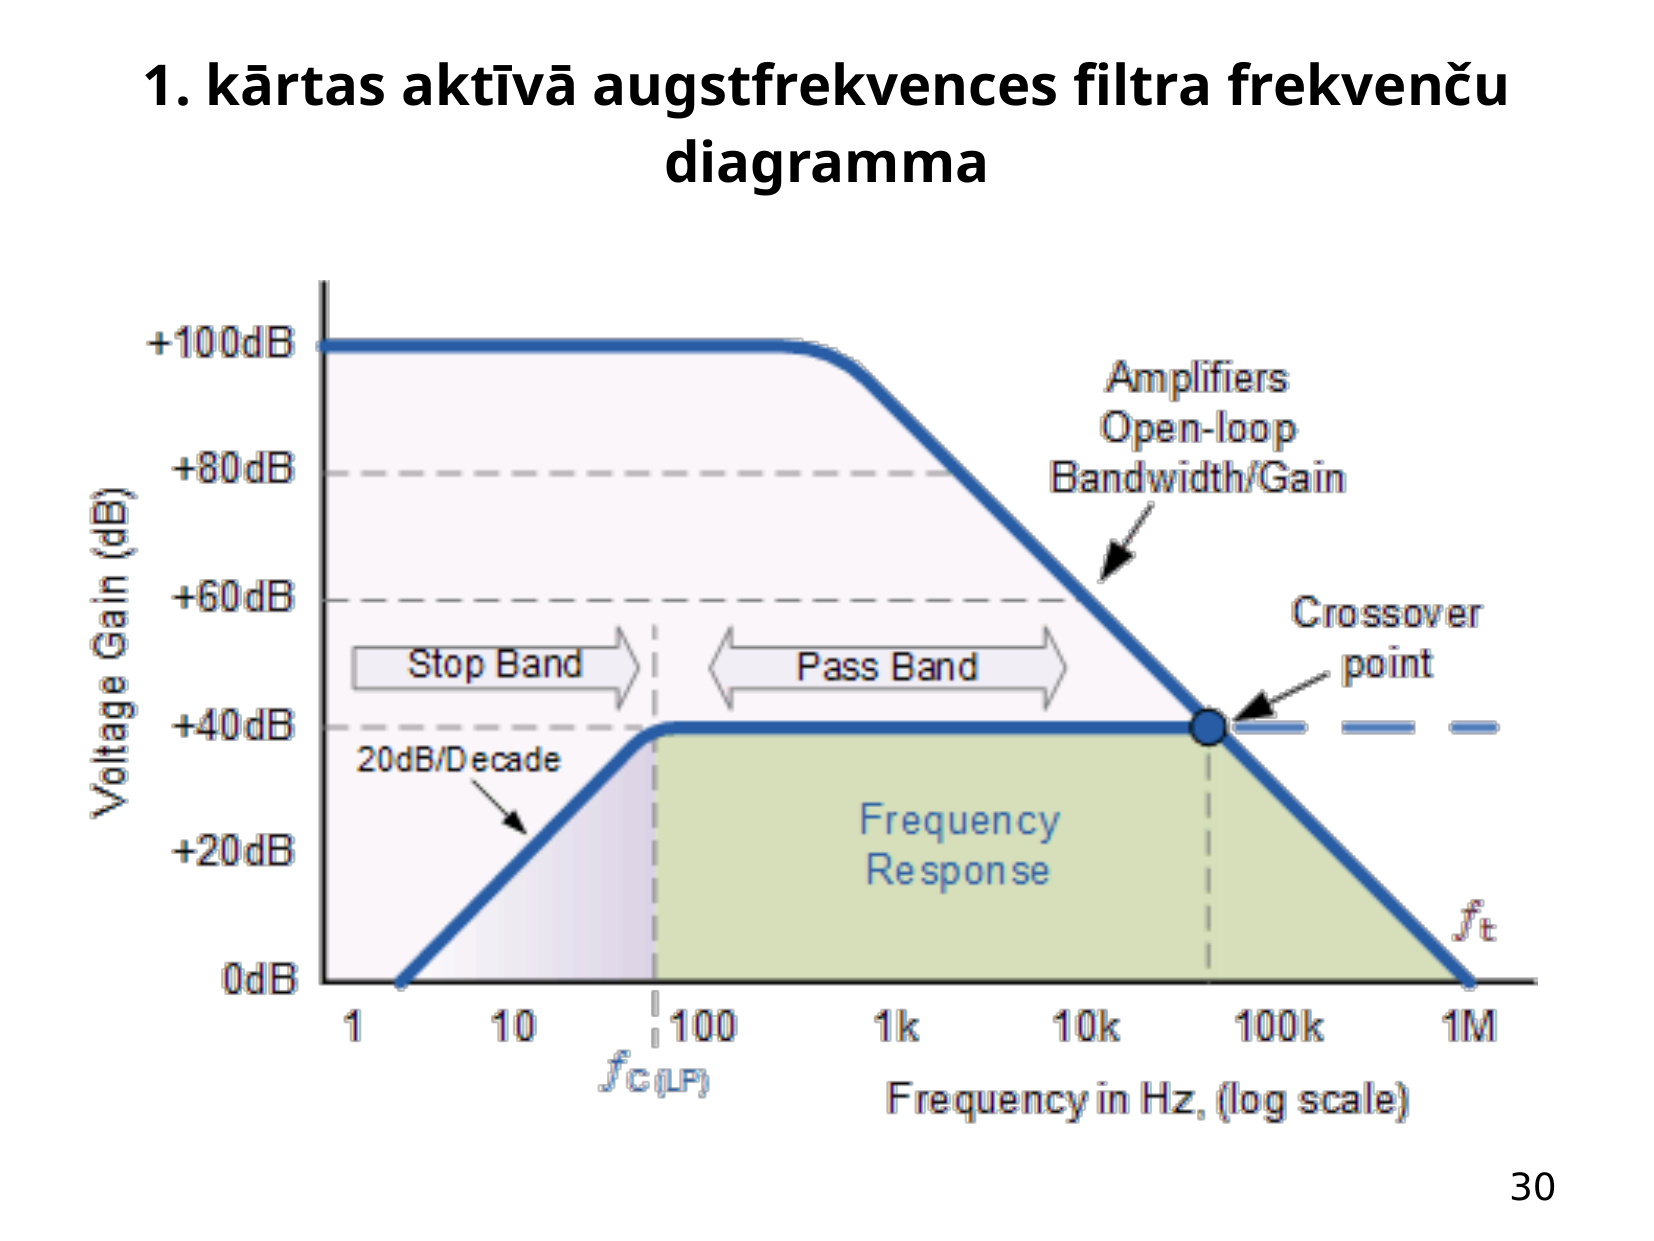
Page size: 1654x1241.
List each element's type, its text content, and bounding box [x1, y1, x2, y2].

picture [82, 280, 1538, 1130]
title 1. kārtas aktīvā augstfrekvences filtra frekvenču diagramma [82, 49, 1571, 196]
